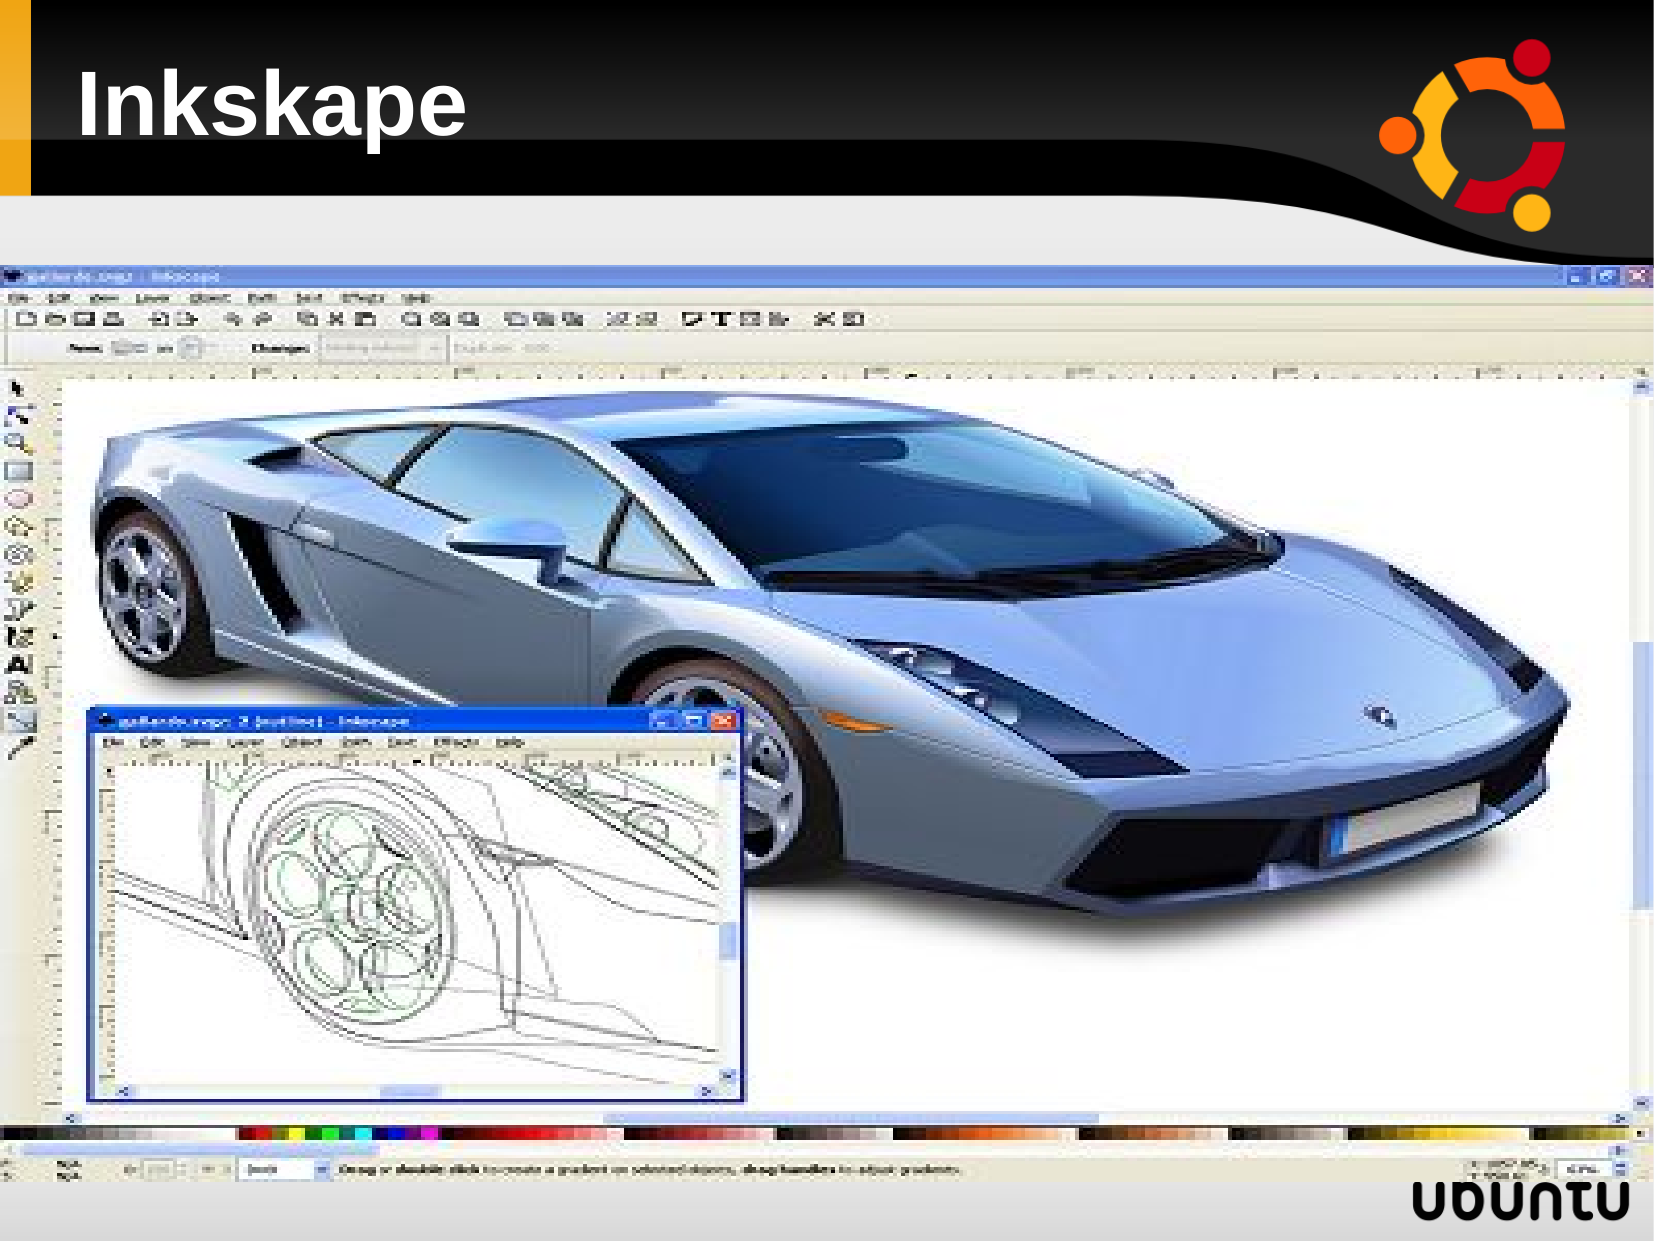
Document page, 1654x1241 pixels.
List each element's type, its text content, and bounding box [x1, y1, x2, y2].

picture [0, 0, 1654, 1241]
title Inkskape [76, 7, 1565, 200]
